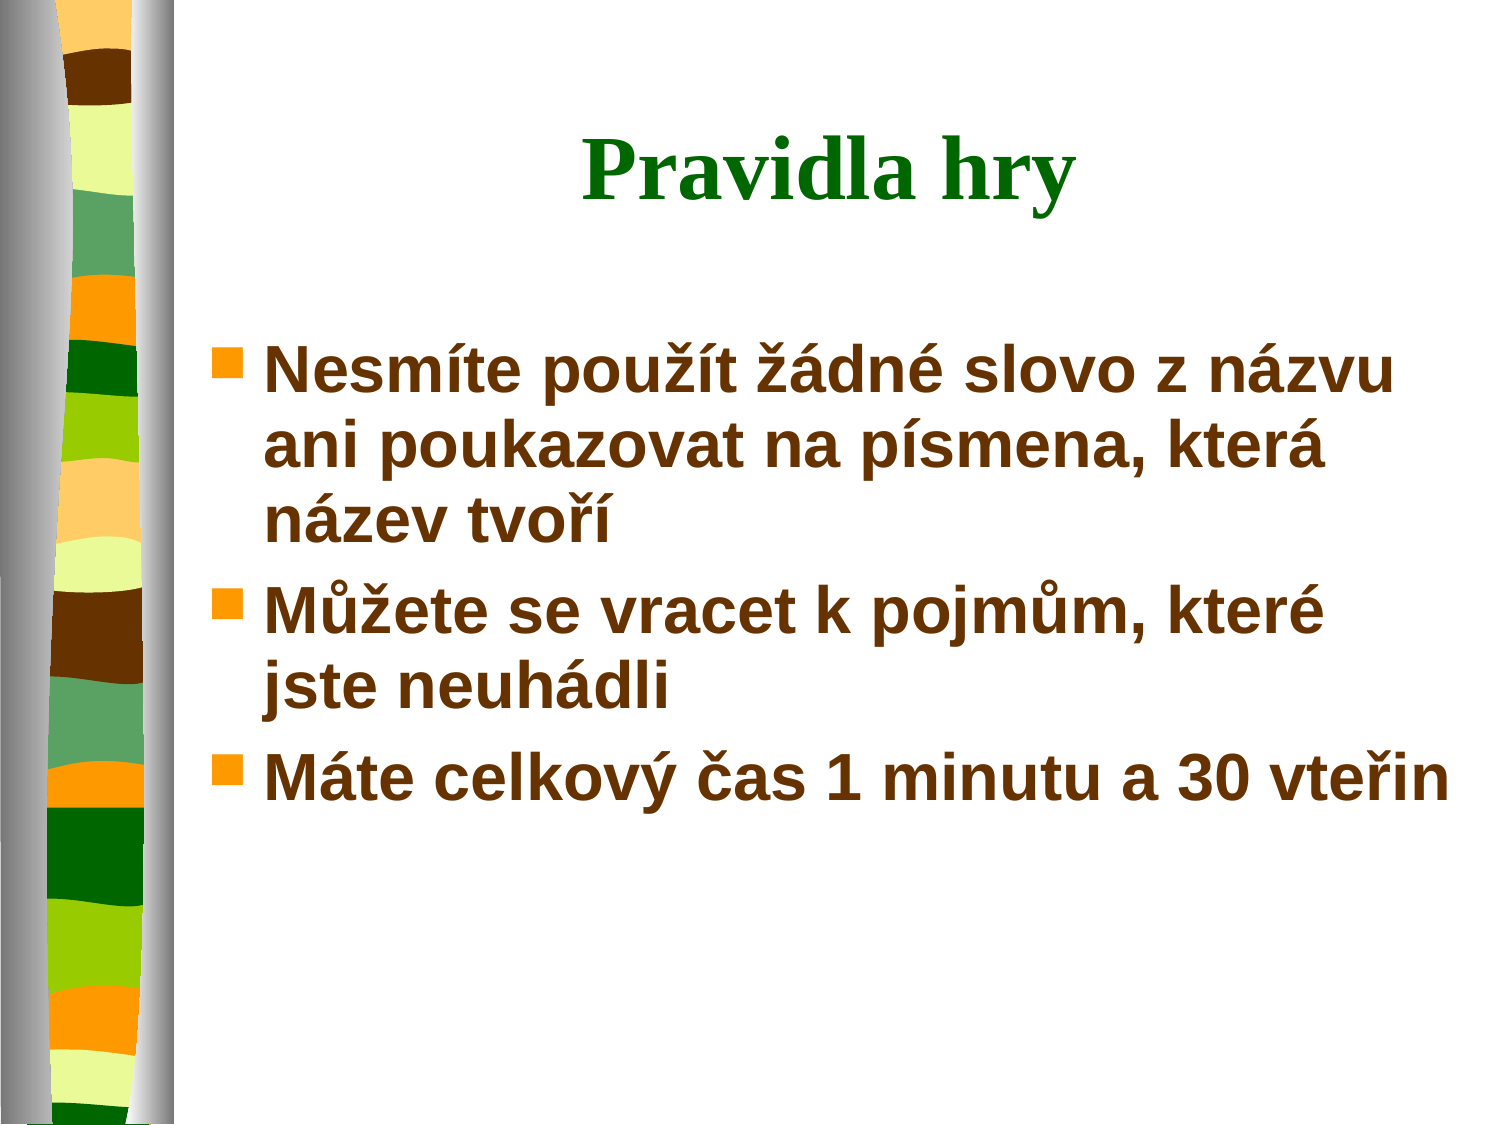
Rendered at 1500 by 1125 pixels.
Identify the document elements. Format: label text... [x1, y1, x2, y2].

list Nesmíte použít žádné slovo z názvu ani poukazovat na písmena, která název tvoří Můžete se vracet k pojmům, které jste neuhádli Máte celkový čas 1 minutu a 30 vteřin [192, 324, 1468, 1001]
title Pravidla hry [192, 74, 1468, 263]
